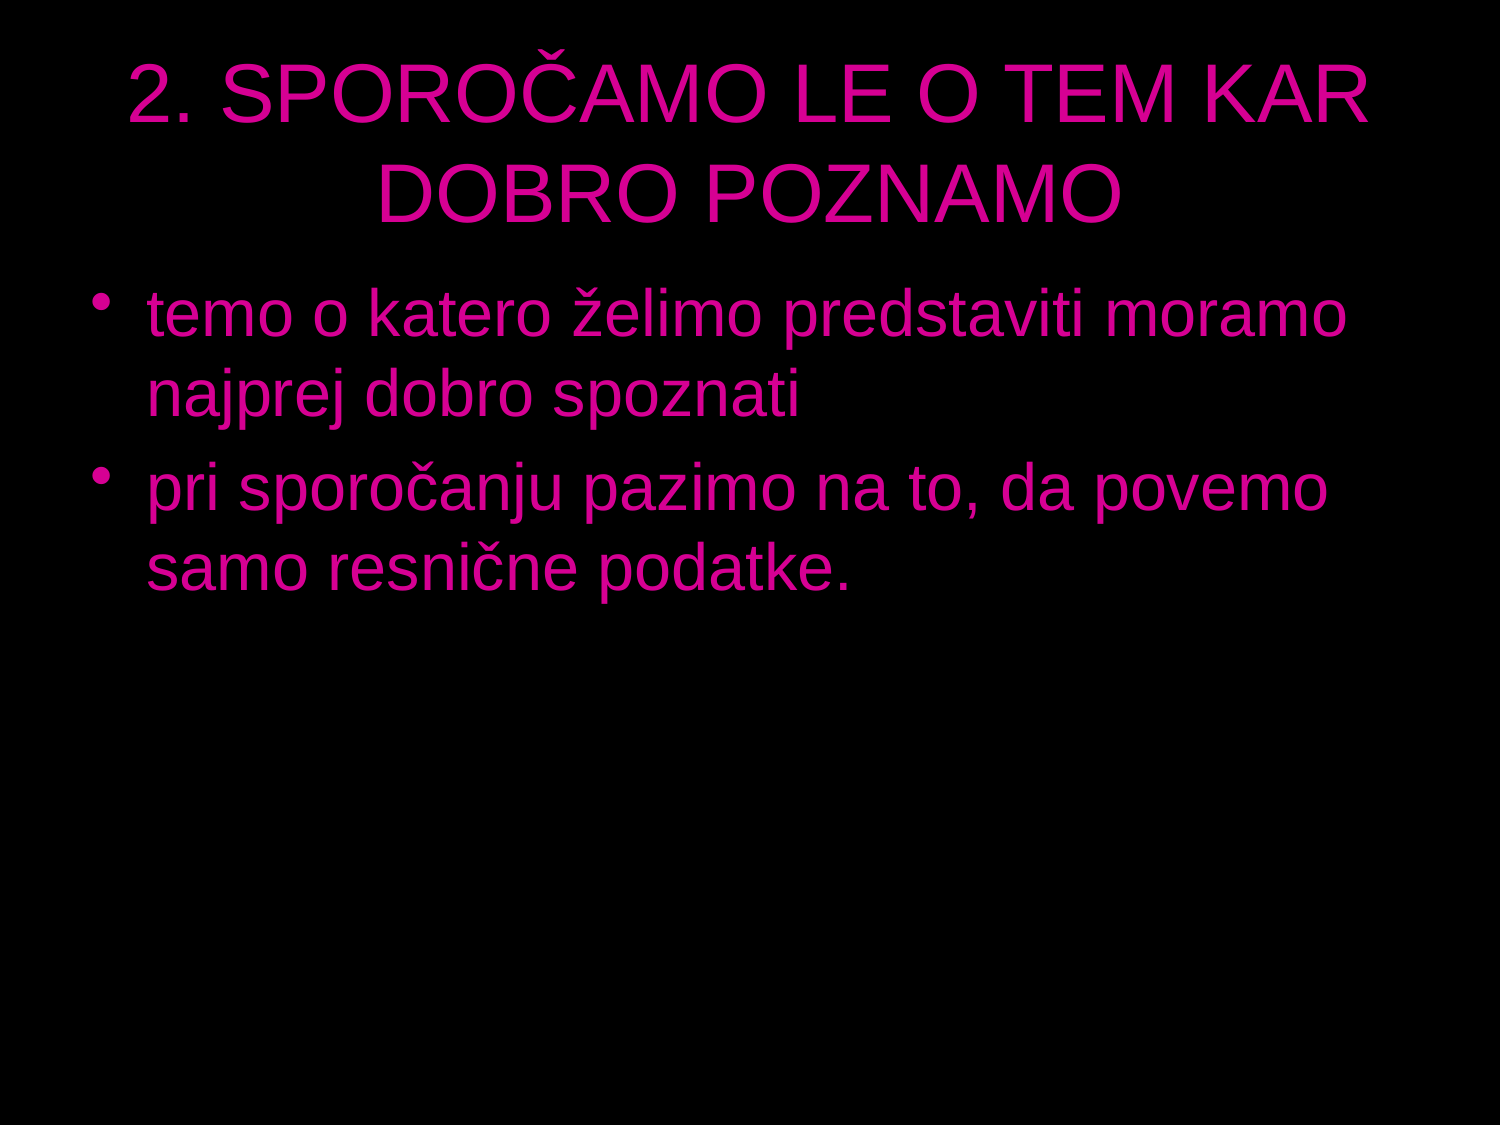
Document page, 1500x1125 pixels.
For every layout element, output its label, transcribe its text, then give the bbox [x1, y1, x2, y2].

title 2. SPOROČAMO LE O TEM KAR DOBRO POZNAMO [75, 45, 1425, 233]
list temo o katero želimo predstaviti moramo najprej dobro spoznati pri sporočanju pazimo na to, da povemo samo resnične podatke. [75, 262, 1425, 1005]
